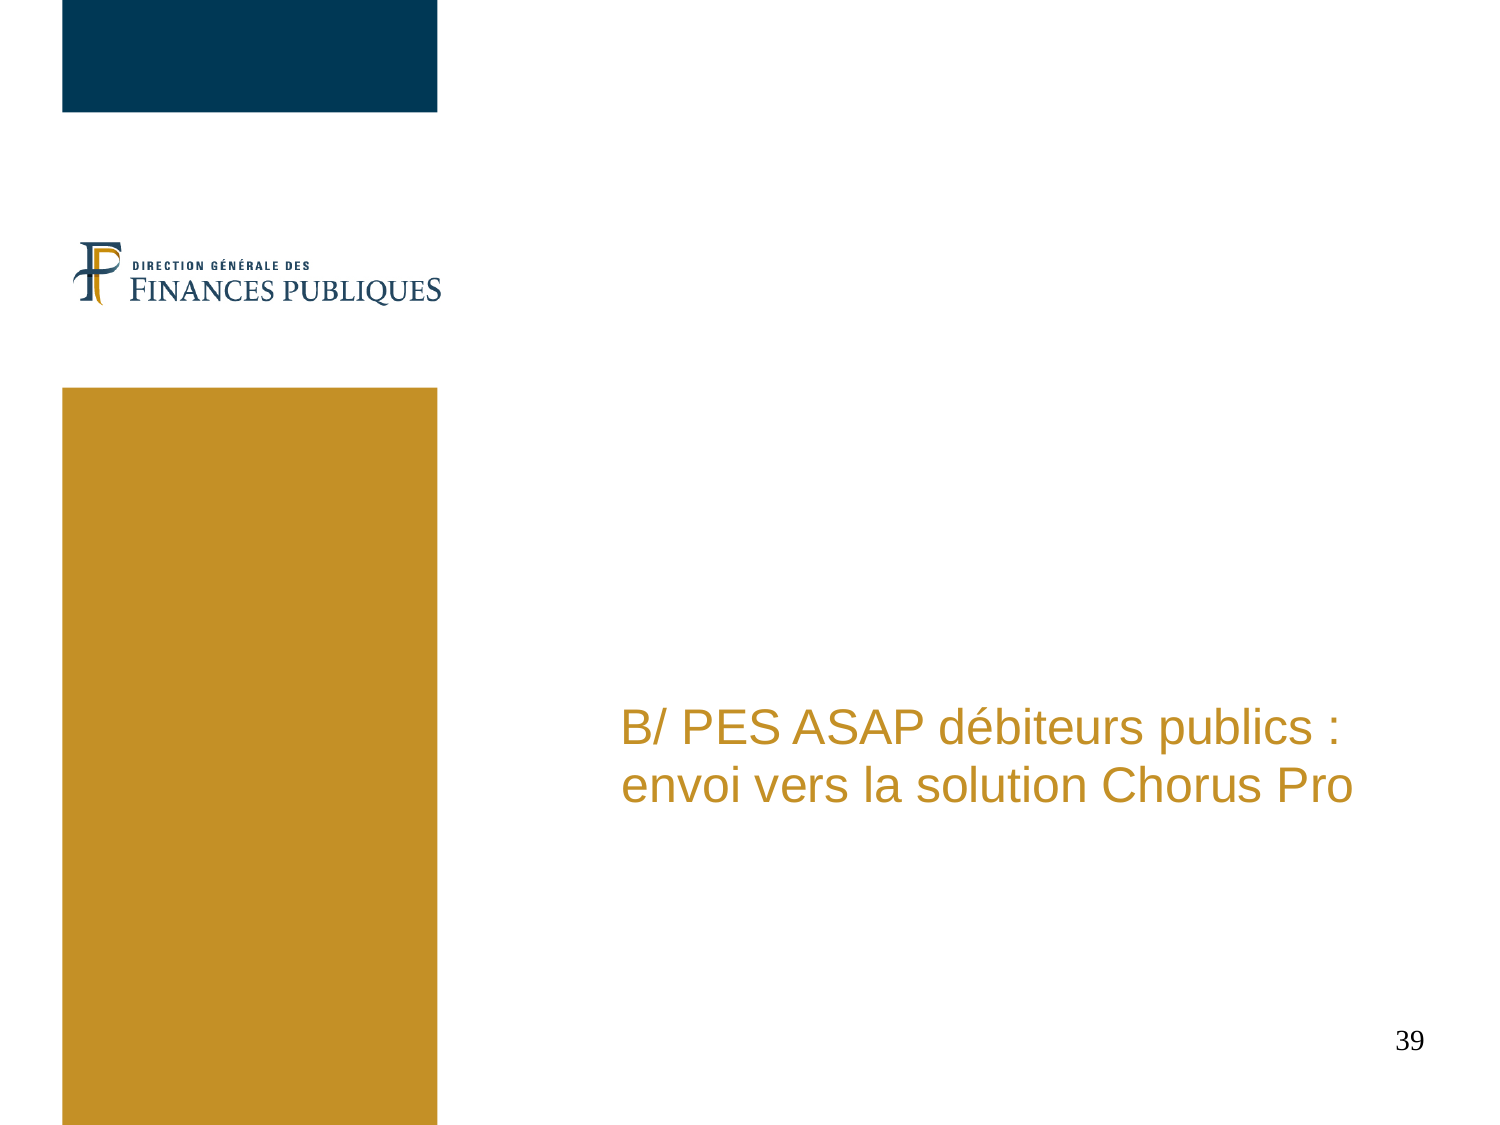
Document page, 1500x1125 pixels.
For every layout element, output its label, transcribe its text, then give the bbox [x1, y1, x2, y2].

picture [50, 219, 463, 328]
title B/ PES ASAP débiteurs publics : envoi vers la solution Chorus Pro [537, 648, 1440, 865]
